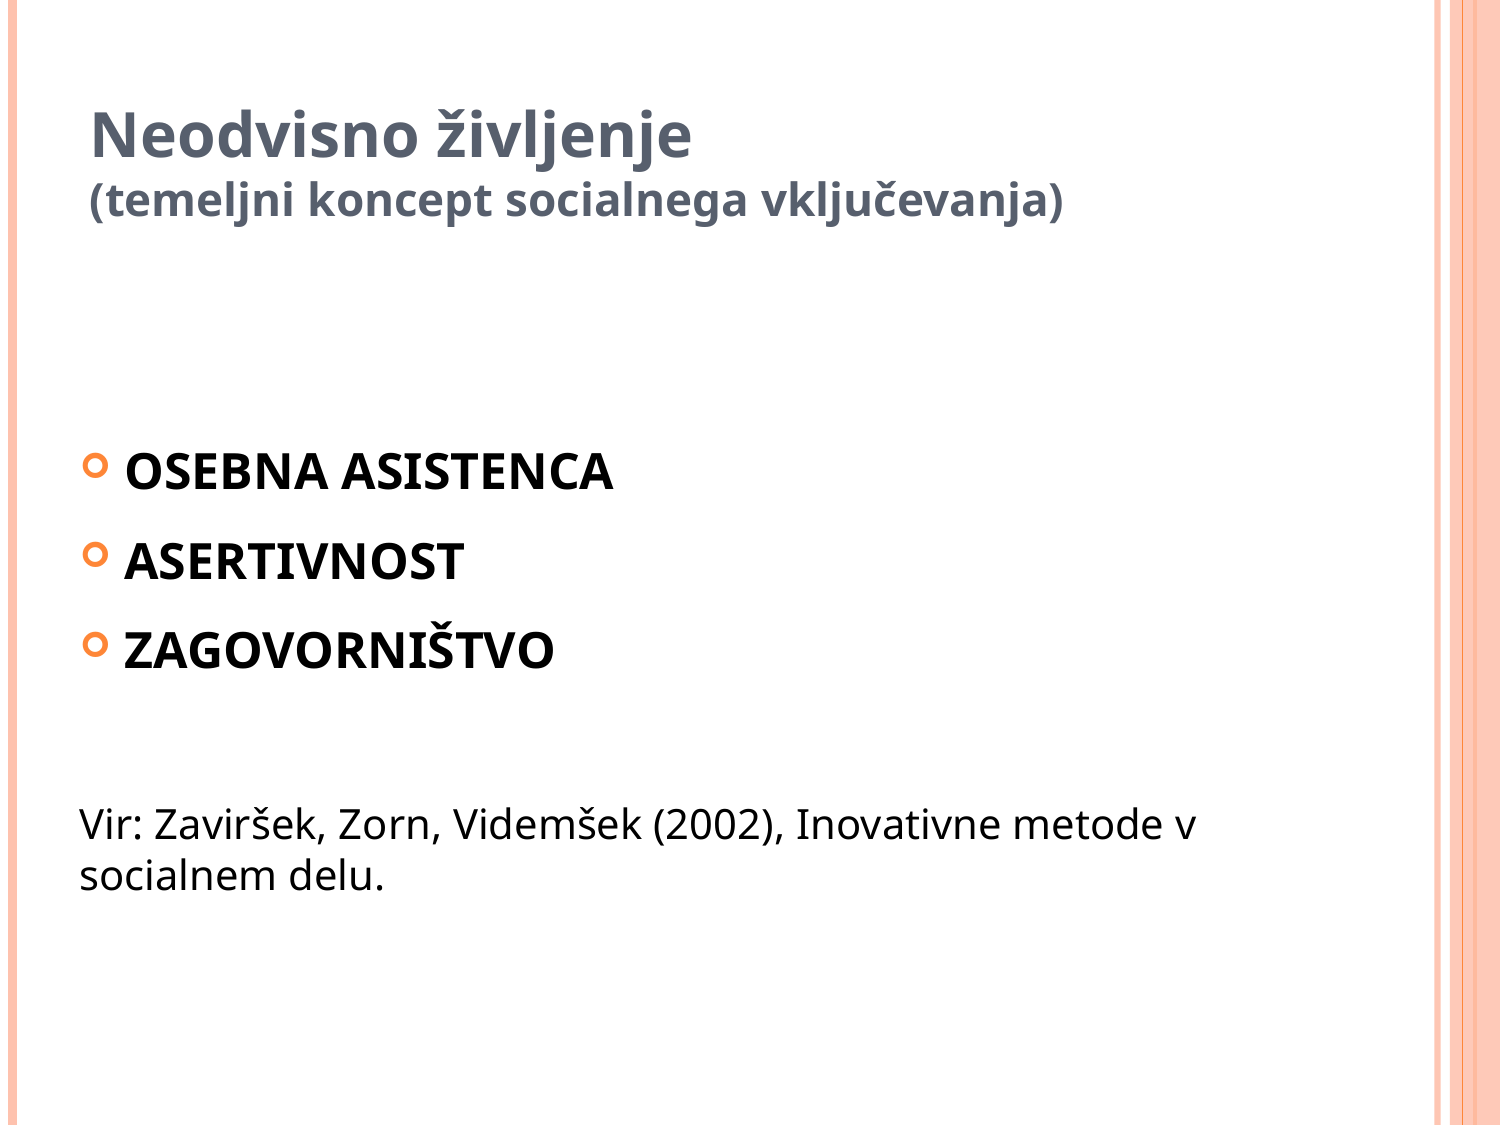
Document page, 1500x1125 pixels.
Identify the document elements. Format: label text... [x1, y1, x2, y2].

list OSEBNA ASISTENCA ASERTIVNOST ZAGOVORNIŠTVO Vir: Zaviršek, Zorn, Videmšek (2002), Inovativne metode v socialnem delu. [64, 432, 1415, 1125]
title Neodvisno življenje (temeljni koncept socialnega vključevanja) [75, 45, 1300, 233]
